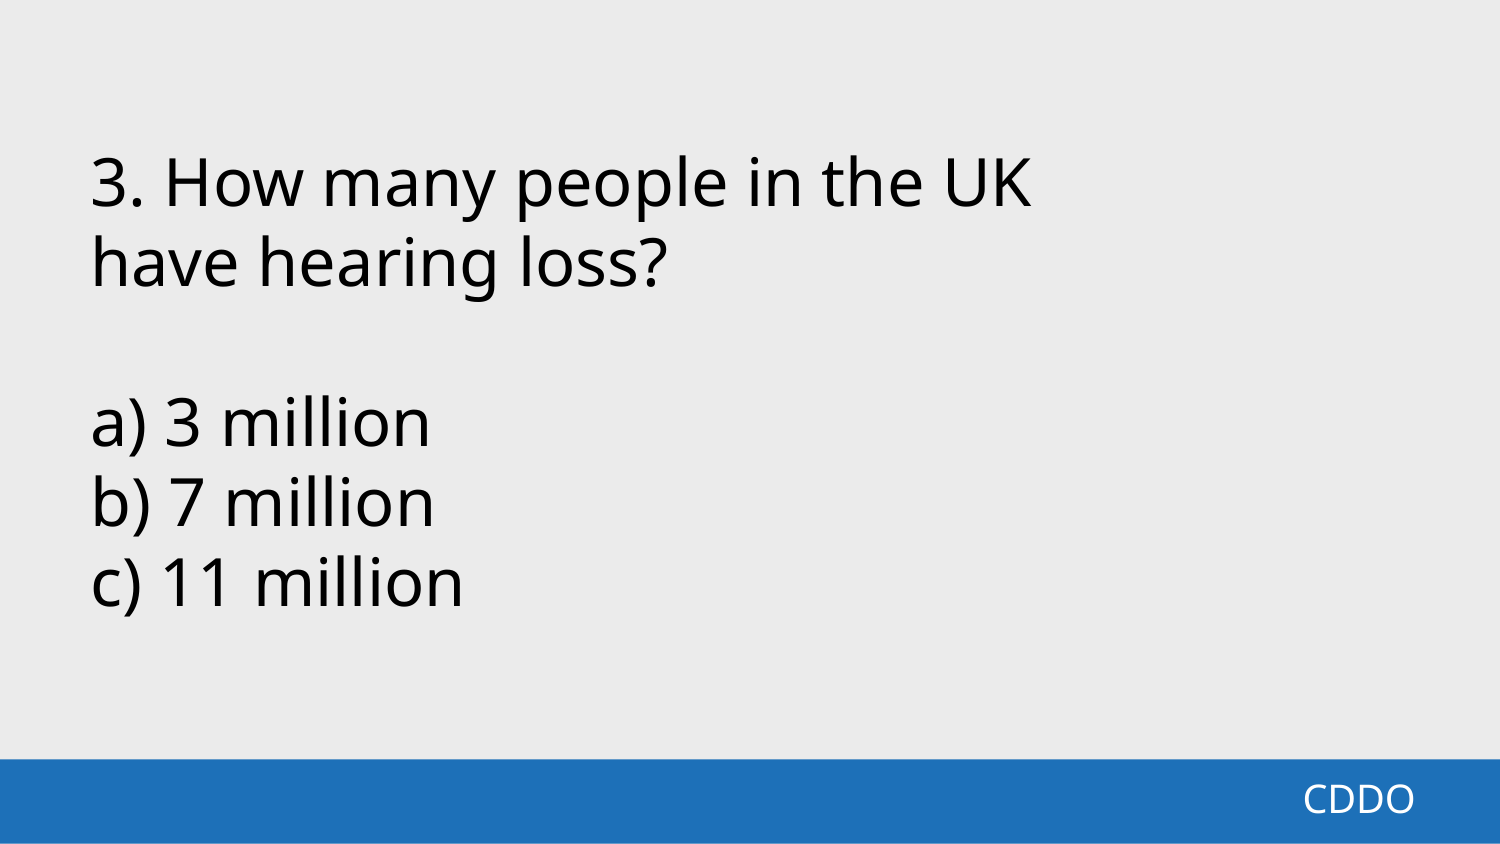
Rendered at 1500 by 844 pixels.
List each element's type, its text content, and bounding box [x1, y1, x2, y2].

text_box 3. How many people in the UK have hearing loss? a) 3 million b) 7 million c) 11 million [87, 0, 1416, 760]
